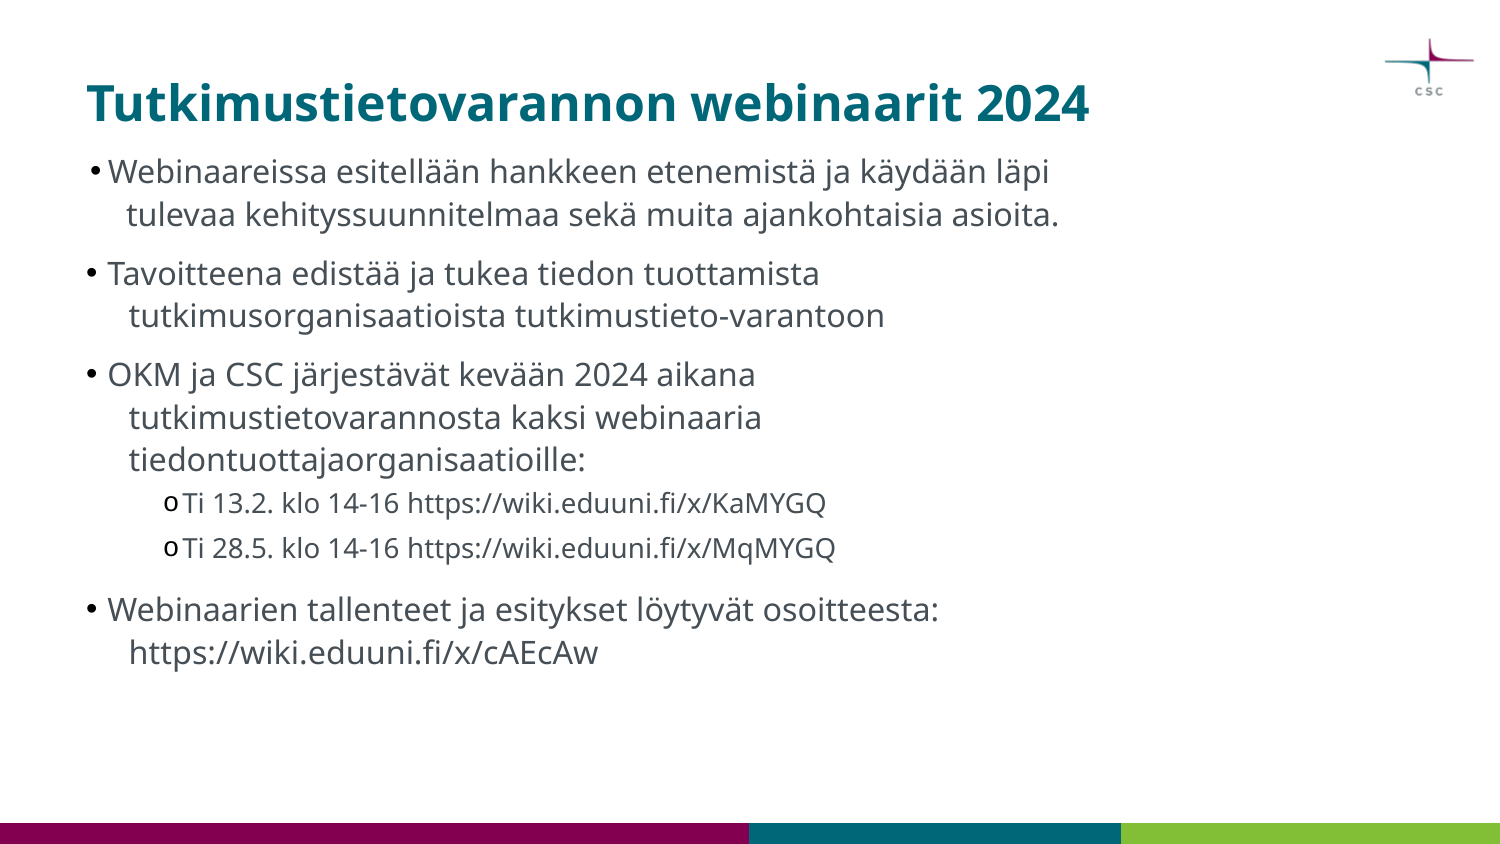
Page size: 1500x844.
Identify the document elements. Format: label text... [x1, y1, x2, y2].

title Tutkimustietovarannon webinaarit 2024 [75, 30, 1346, 172]
list Webinaareissa esitellään hankkeen etenemistä ja käydään läpi tulevaa kehityssuunnitelmaa sekä muita ajankohtaisia asioita. Tavoitteena edistää ja tukea tiedon tuottamista tutkimusorganisaatioista tutkimustieto-varantoon OKM ja CSC järjestävät kevään 2024 aikana tutkimustietovarannosta kaksi webinaaria tiedontuottajaorganisaatioille: Ti 13.2. klo 14-16 https://wiki.eduuni.fi/x/KaMYGQ Ti 28.5. klo 14-16 https://wiki.eduuni.fi/x/MqMYGQ Webinaarien tallenteet ja esitykset löytyvät osoitteesta: https://wiki.eduuni.fi/x/cAEcAw [75, 141, 1087, 699]
